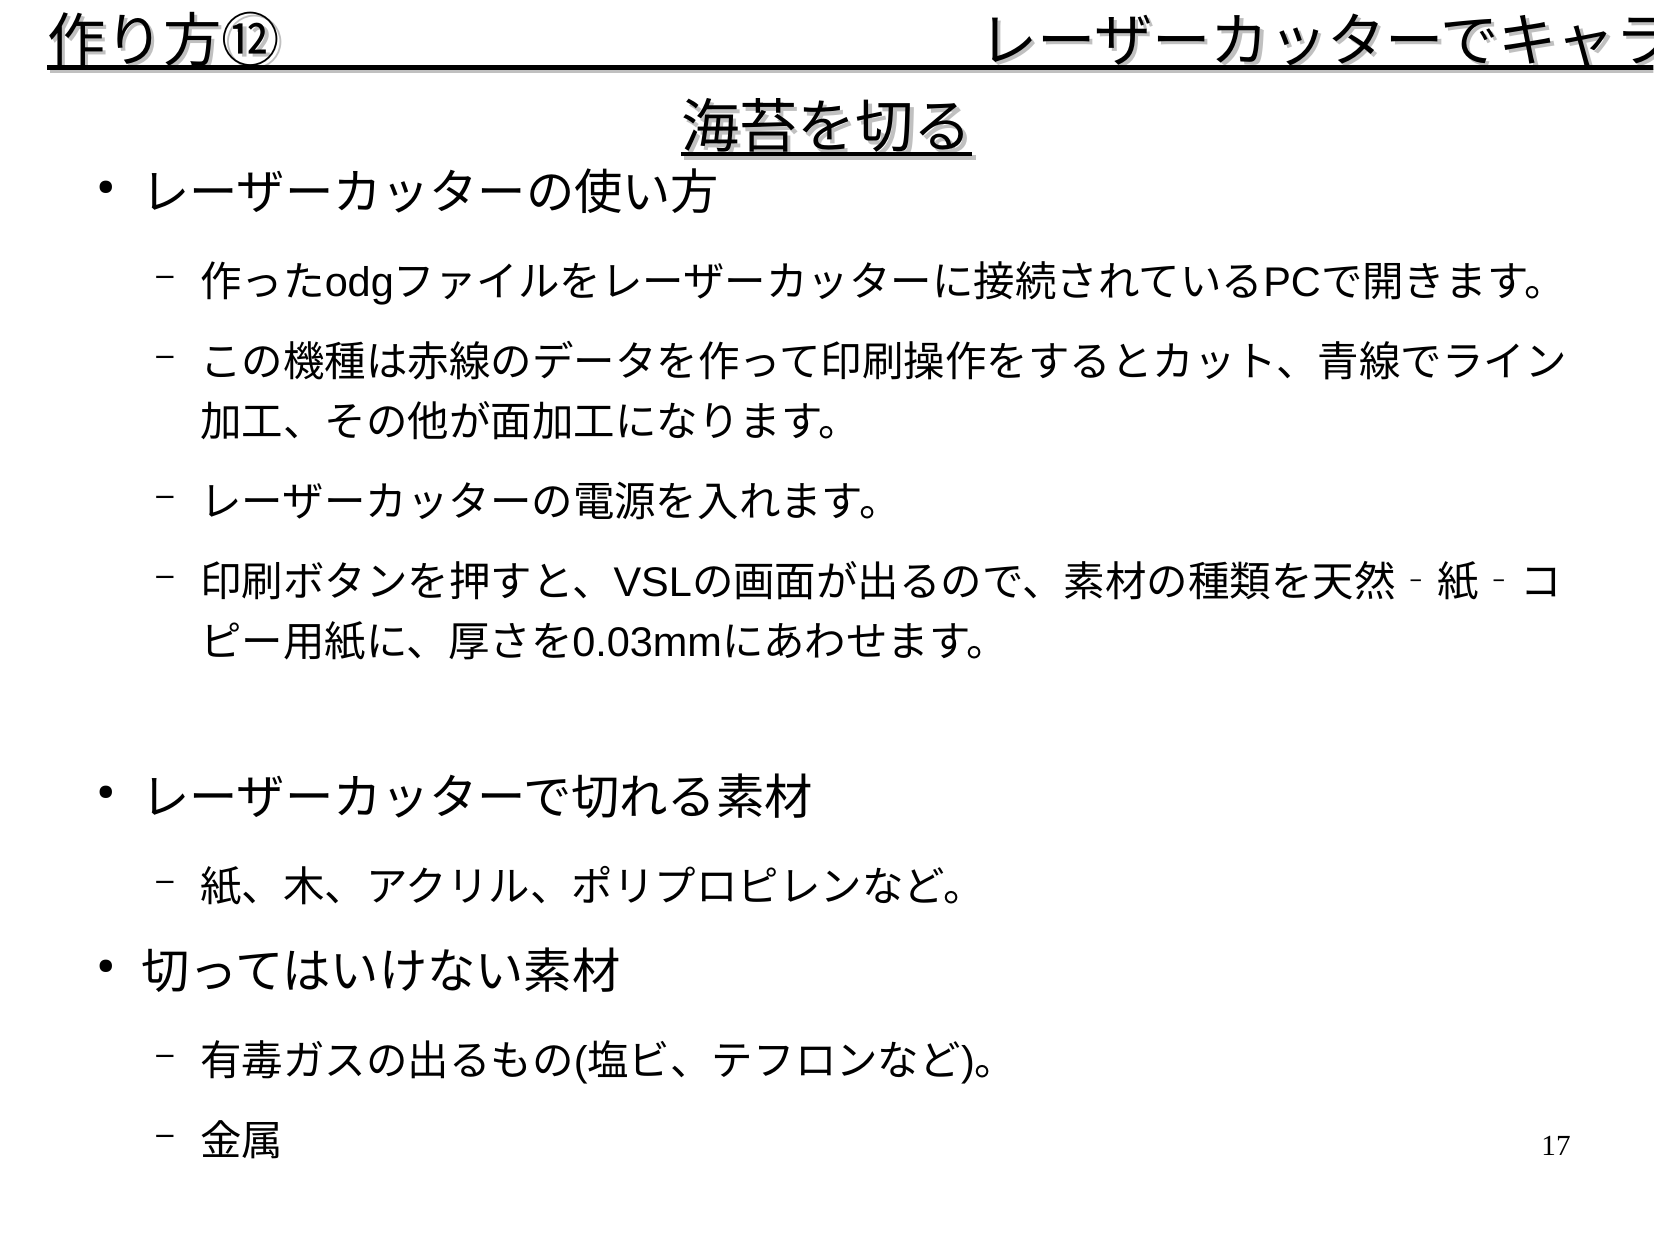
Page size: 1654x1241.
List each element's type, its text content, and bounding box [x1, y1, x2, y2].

title 作り方⑫ レーザーカッターでキャラ海苔を切る [0, 0, 1654, 178]
list レーザーカッターの使い方 作ったodgファイルをレーザーカッターに接続されているPCで開きます。 この機種は赤線のデータを作って印刷操作をするとカット、青線でライン加工、その他が面加工になります。 レーザーカッターの電源を入れます。 印刷ボタンを押すと、VSLの画面が出るので、素材の種類を天然‐紙‐コピー用紙に、厚さを0.03mmにあわせます。 レーザーカッターで切れる素材 紙、木、アクリル、ポリプロピレンなど。 切ってはいけない素材 有毒ガスの出るもの(塩ビ、テフロンなど)。 金属 [82, 178, 1571, 1234]
